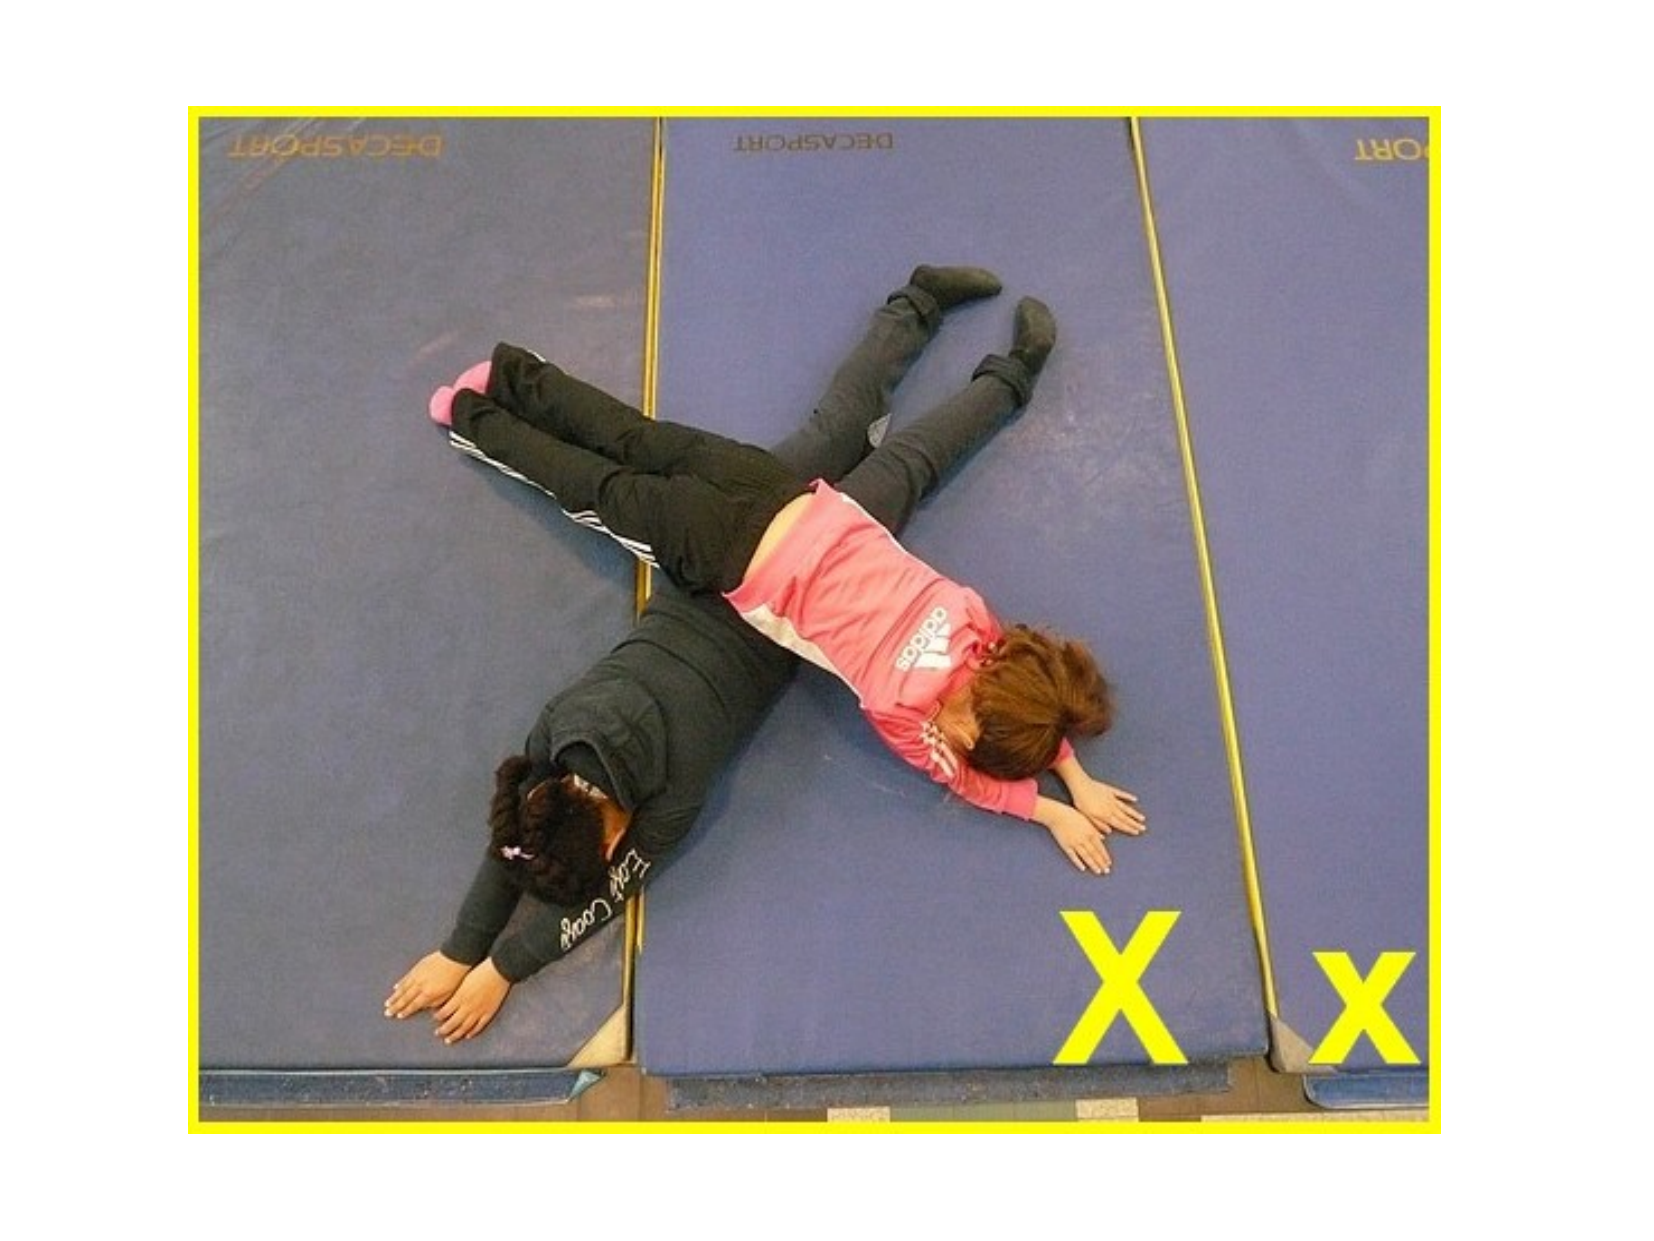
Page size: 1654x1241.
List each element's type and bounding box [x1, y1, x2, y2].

picture [188, 106, 1441, 1134]
